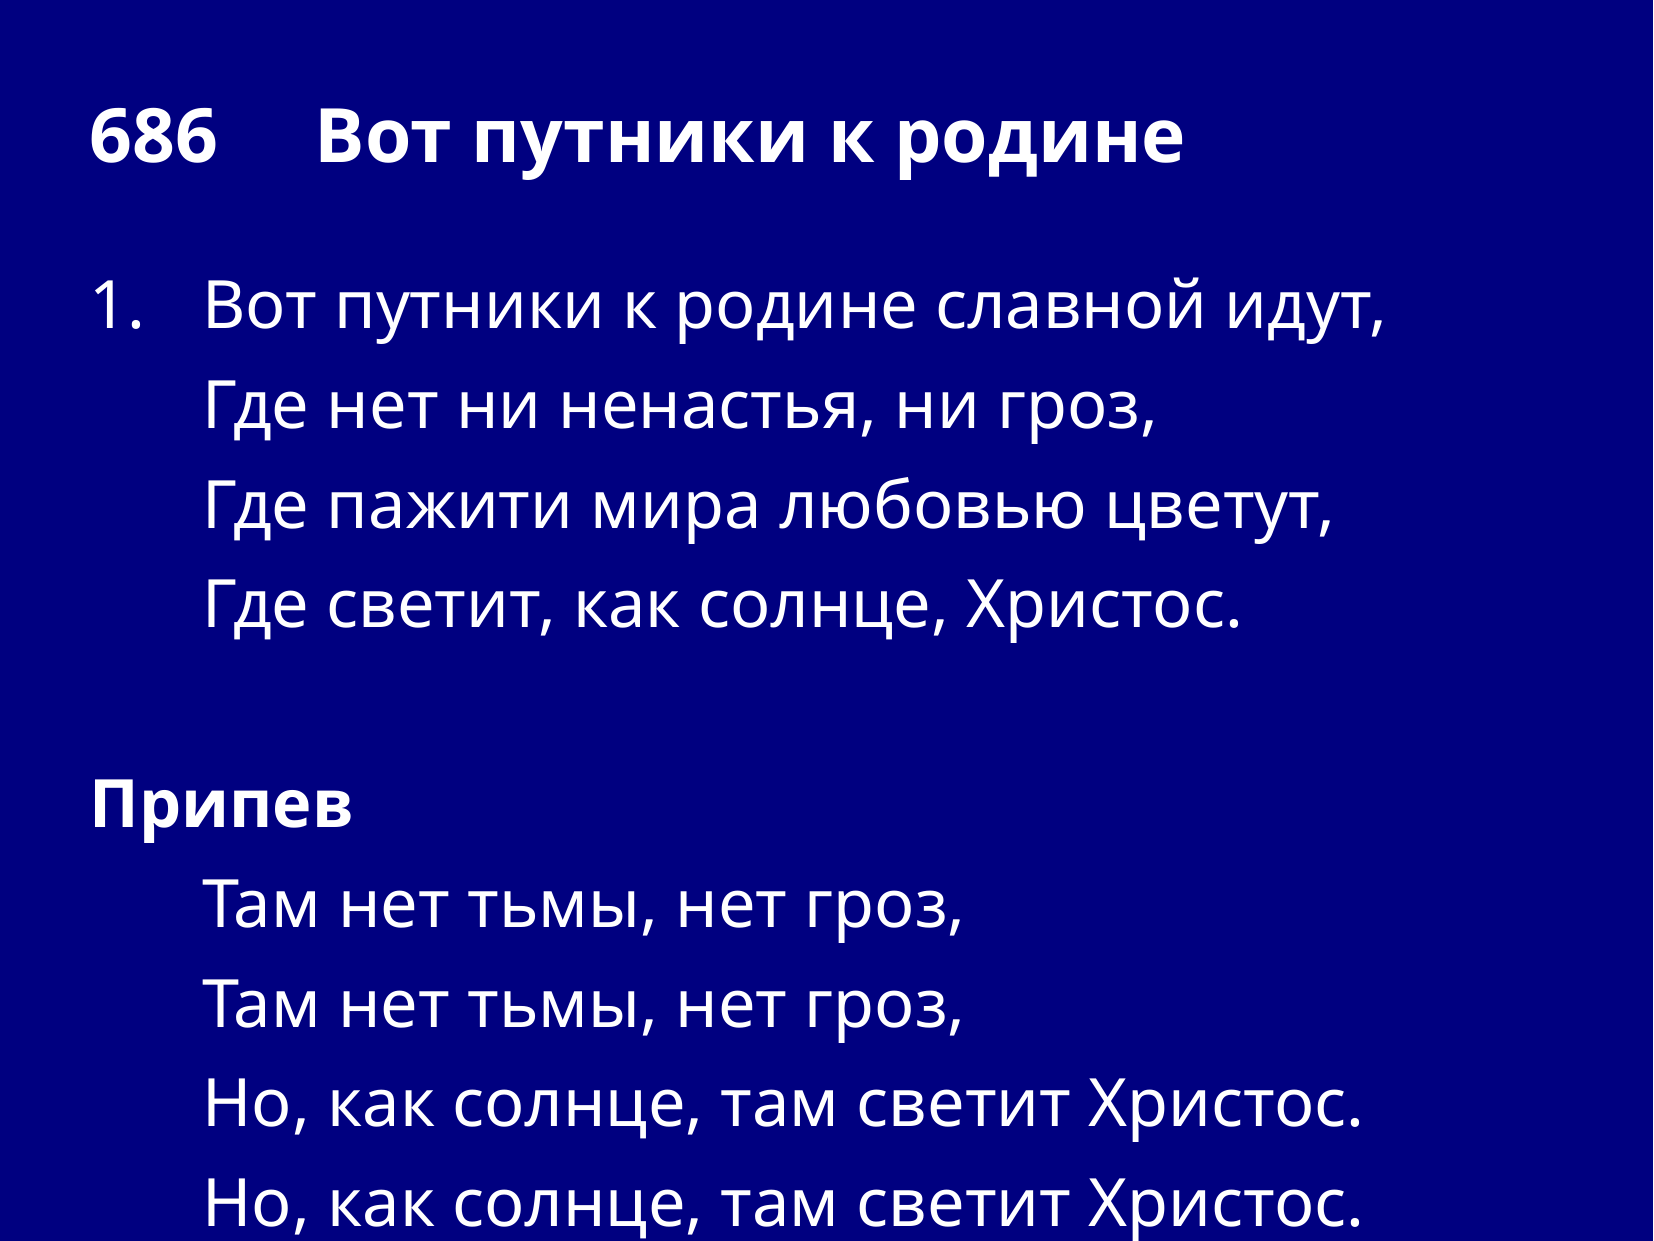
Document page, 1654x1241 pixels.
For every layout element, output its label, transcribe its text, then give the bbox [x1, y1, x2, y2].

text_box 686 Вот путники к родине [75, 75, 1576, 188]
text_box 1. Вот путники к родине славной идут, Где нет ни ненастья, ни гроз, Где пажити мира любовью цветут, Где светит, как солнце, Христос. Припев Там нет тьмы, нет гроз, Там нет тьмы, нет гроз, Но, как солнце, там светит Христос. Но, как солнце, там светит Христос. [75, 188, 1576, 1163]
